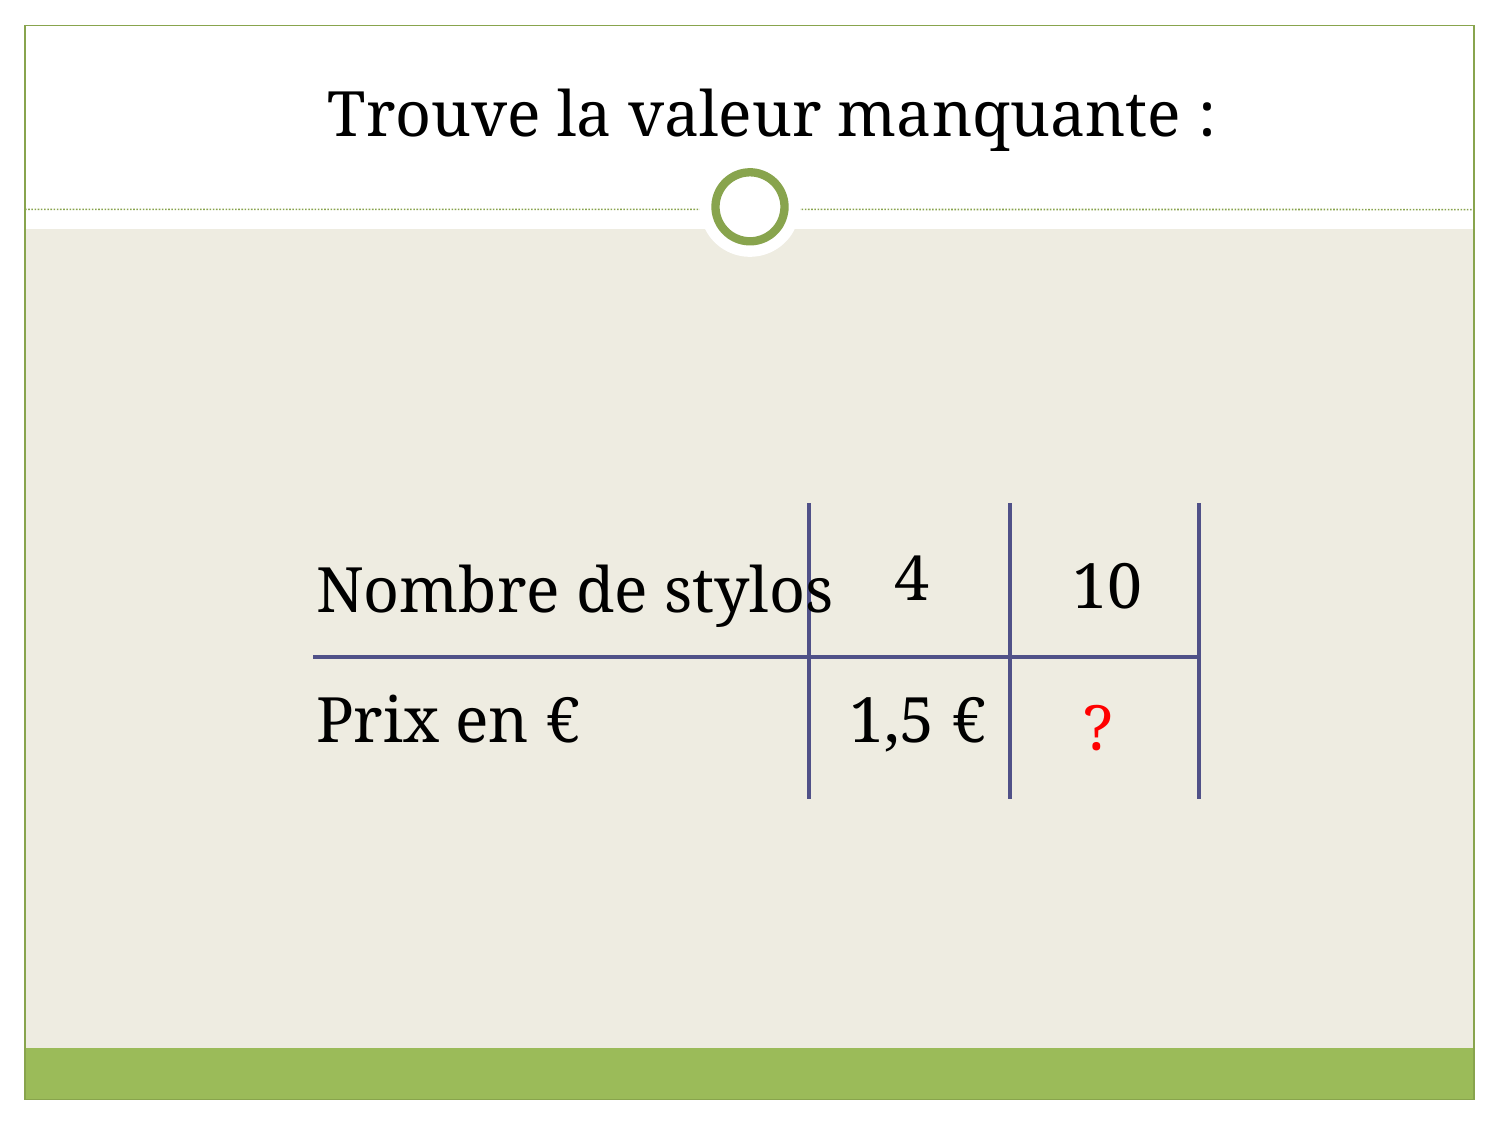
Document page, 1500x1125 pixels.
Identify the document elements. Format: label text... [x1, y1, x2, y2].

text_box Prix en € [301, 672, 585, 764]
text_box ? [1068, 680, 1130, 772]
text_box 1,5 € [834, 672, 999, 764]
text_box Nombre de stylos [301, 542, 818, 634]
text_box 4 [879, 530, 947, 622]
text_box 10 [1057, 538, 1154, 630]
text_box Trouve la valeur manquante : [312, 66, 1163, 158]
